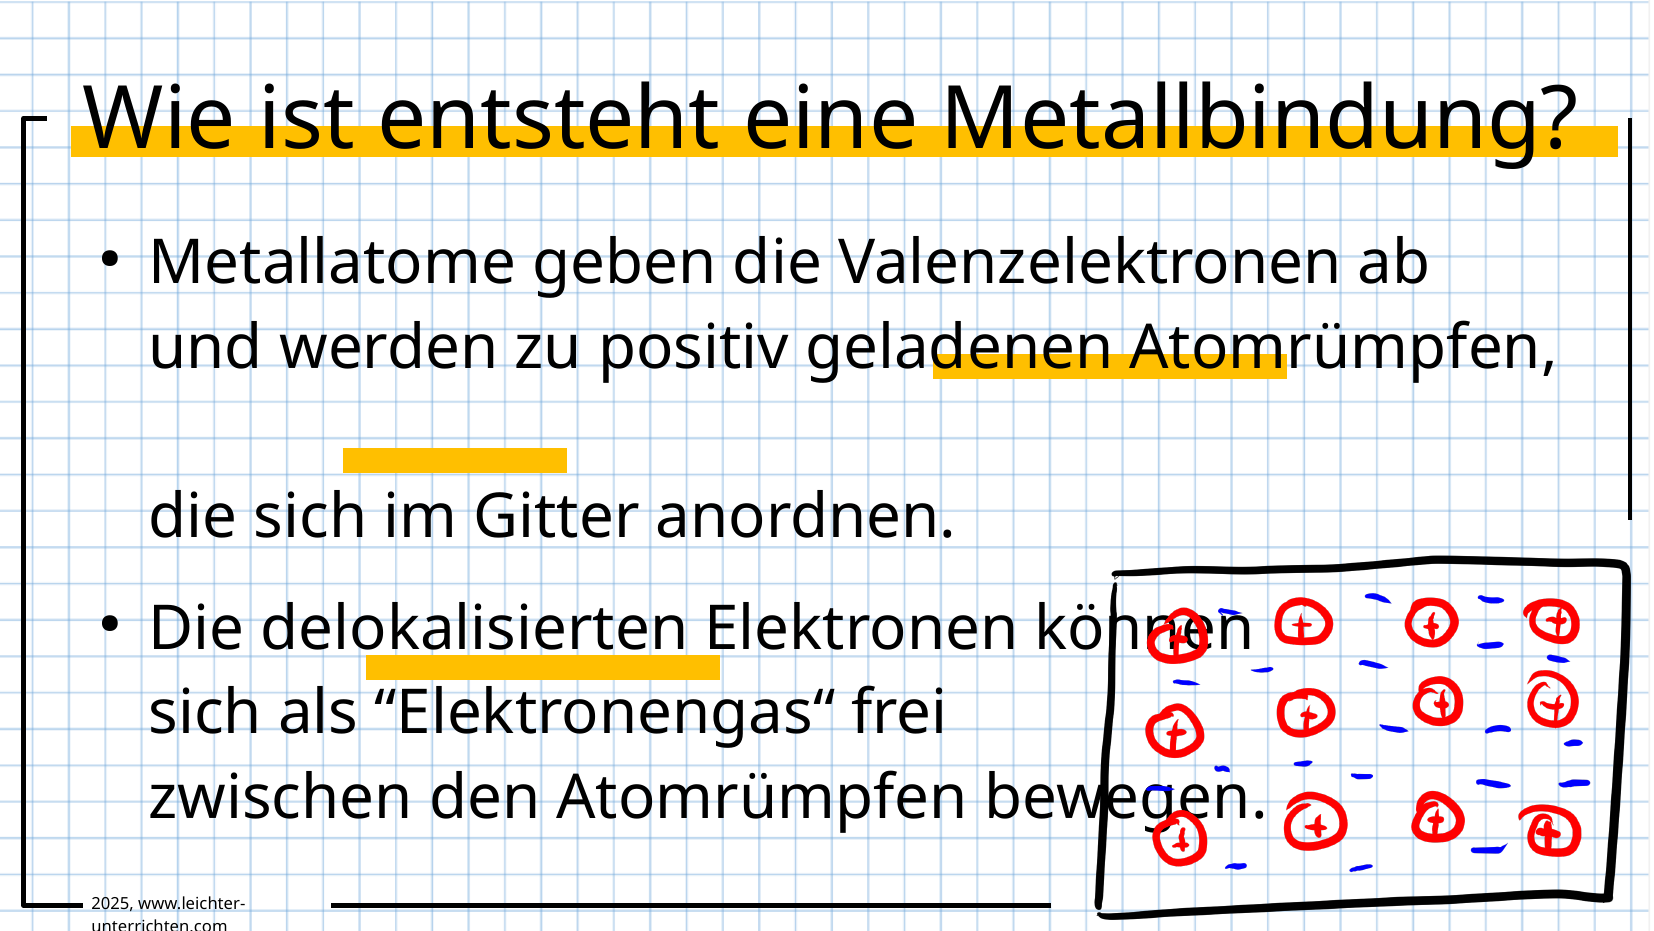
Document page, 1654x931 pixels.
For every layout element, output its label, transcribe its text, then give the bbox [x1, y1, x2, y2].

title Wie ist entsteht eine Metallbindung? [82, 0, 1654, 241]
picture [203, 924, 209, 931]
list Metallatome geben die Valenzelektronen ab und werden zu positiv geladenen Atomrümpfen, die sich im Gitter anordnen. Die delokalisierten Elektronen können sich als “Elektronengas“ frei zwischen den Atomrümpfen bewegen. [82, 217, 1571, 839]
picture [0, 0, 1651, 931]
